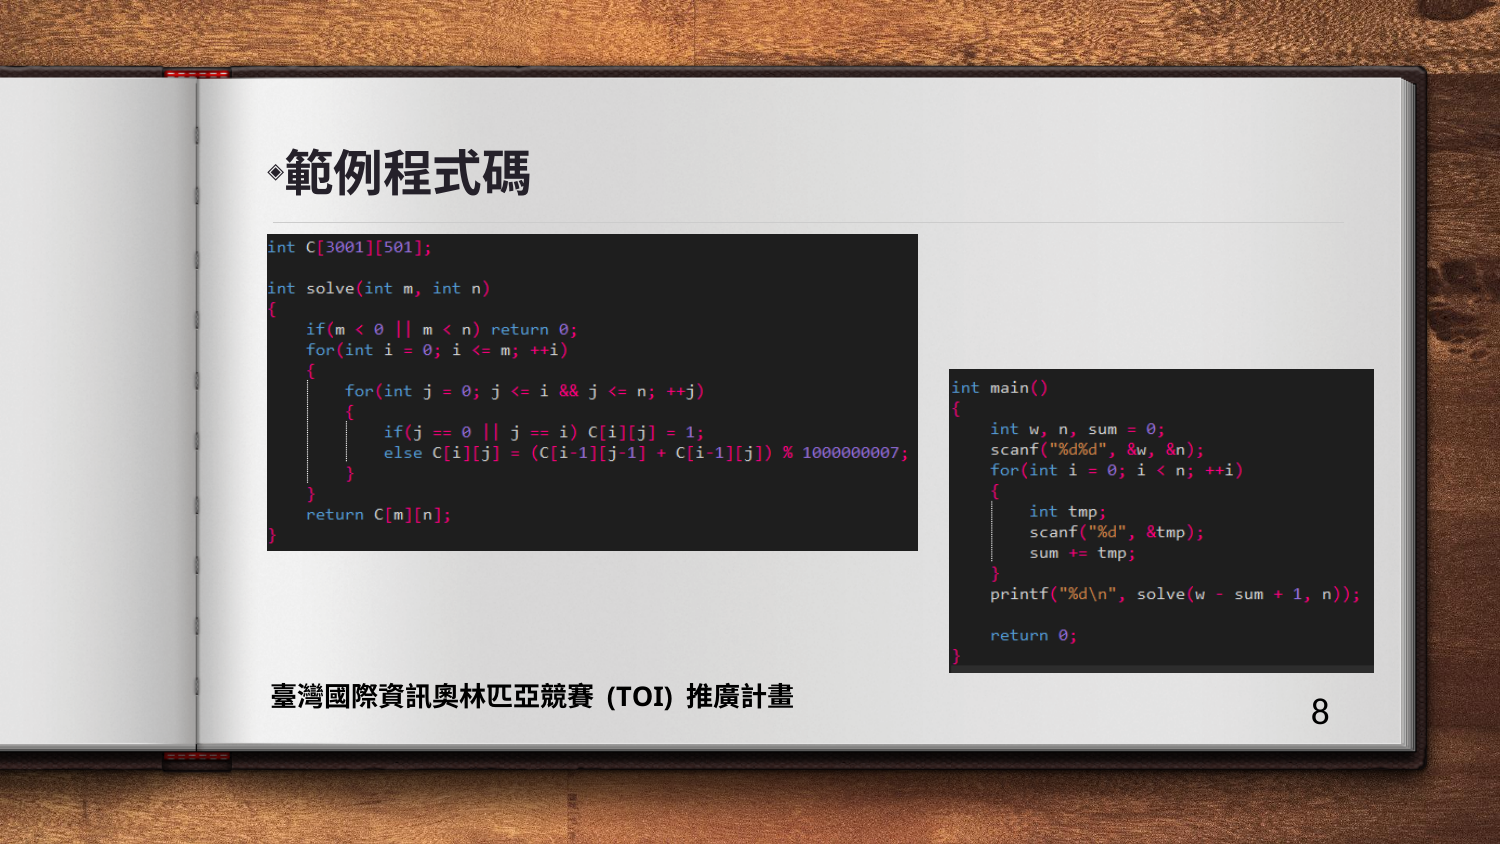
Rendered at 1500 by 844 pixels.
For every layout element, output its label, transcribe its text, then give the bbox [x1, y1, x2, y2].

text_box [1295, 672, 1386, 737]
list 範例程式碼 [252, 126, 1194, 216]
picture [949, 369, 1374, 673]
picture [267, 234, 918, 551]
